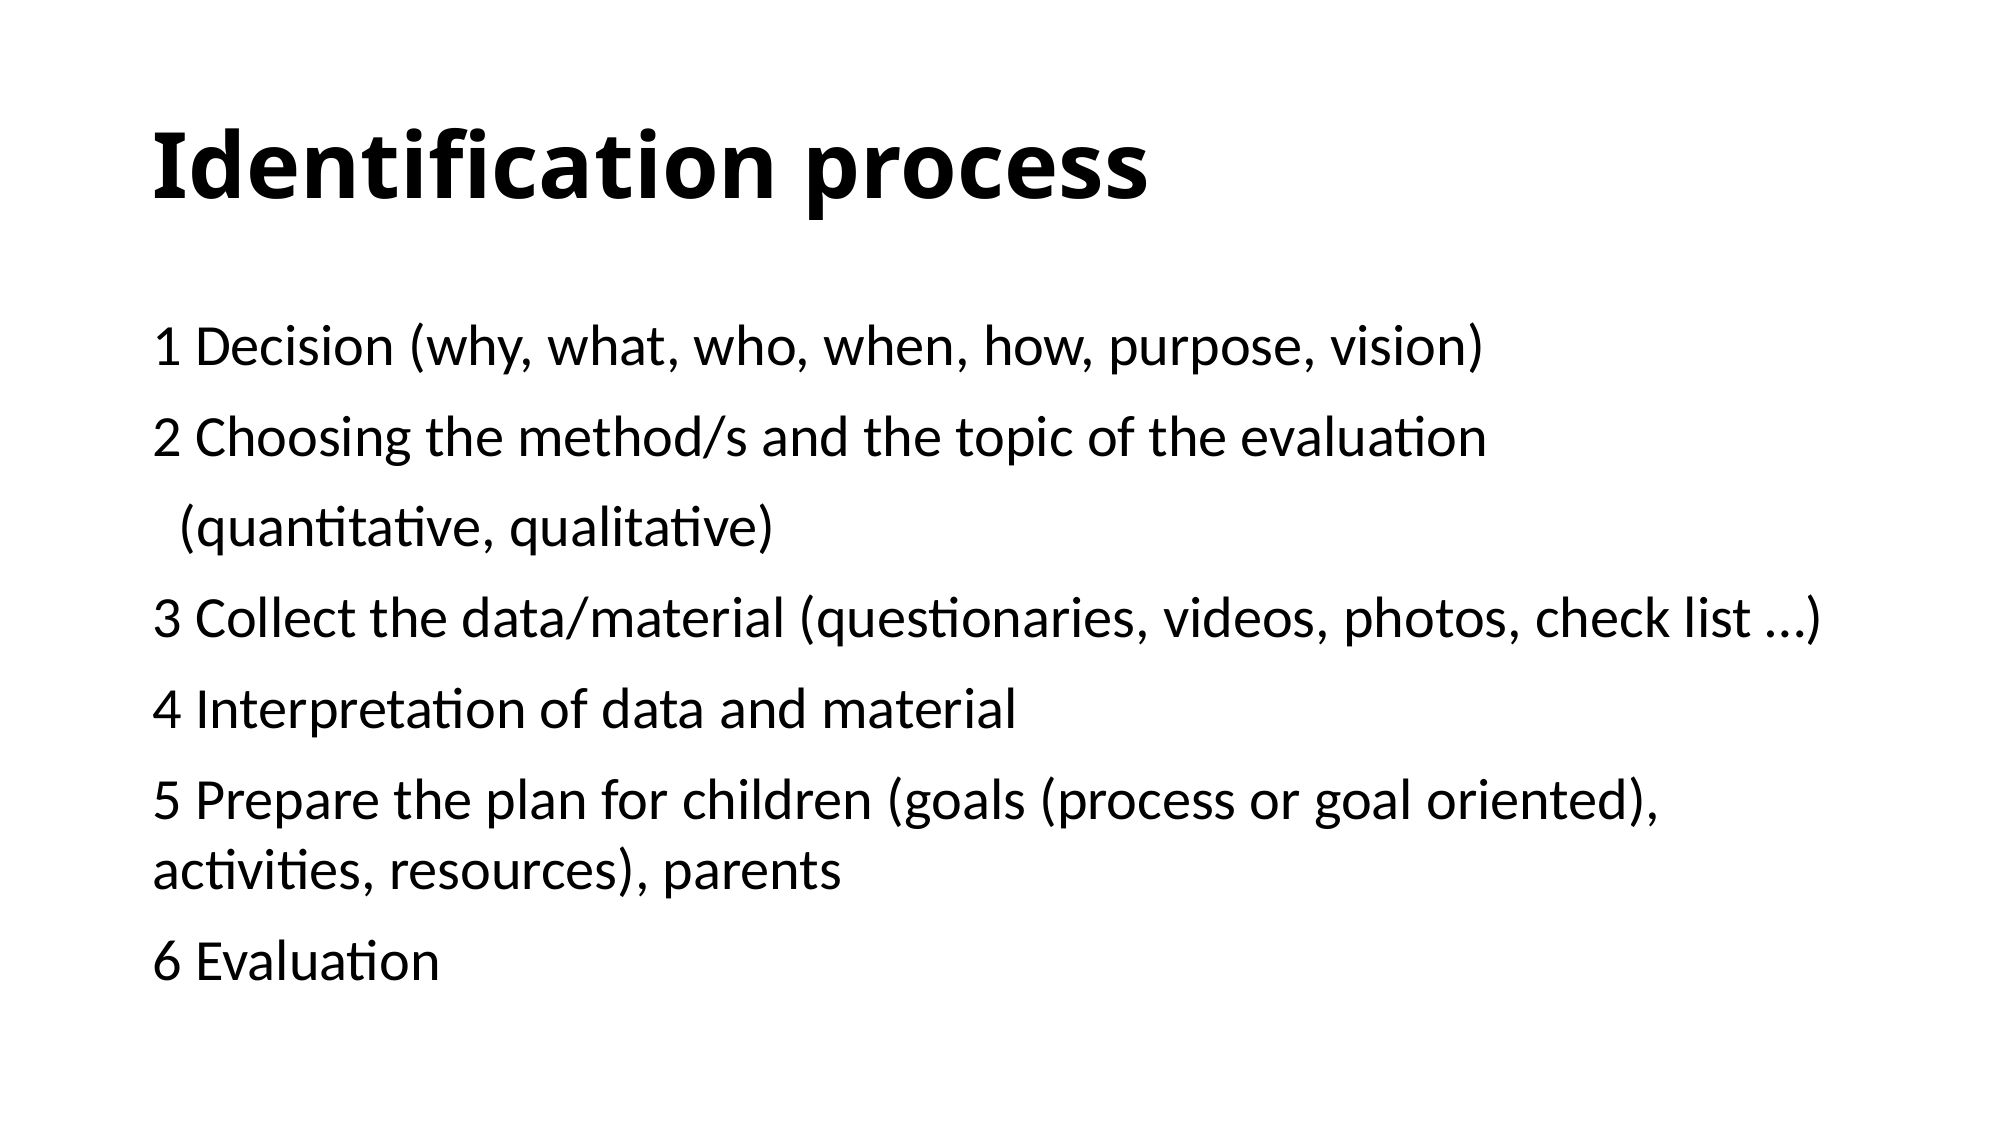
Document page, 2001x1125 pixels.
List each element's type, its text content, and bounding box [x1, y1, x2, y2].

list 1 Decision (why, what, who, when, how, purpose, vision) 2 Choosing the method/s and the topic of the evaluation (quantitative, qualitative) 3 Collect the data/material (questionaries, videos, photos, check list …) 4 Interpretation of data and material 5 Prepare the plan for children (goals (process or goal oriented), activities, resources), parents 6 Evaluation [137, 299, 1863, 1014]
title Identification process [137, 59, 1863, 278]
